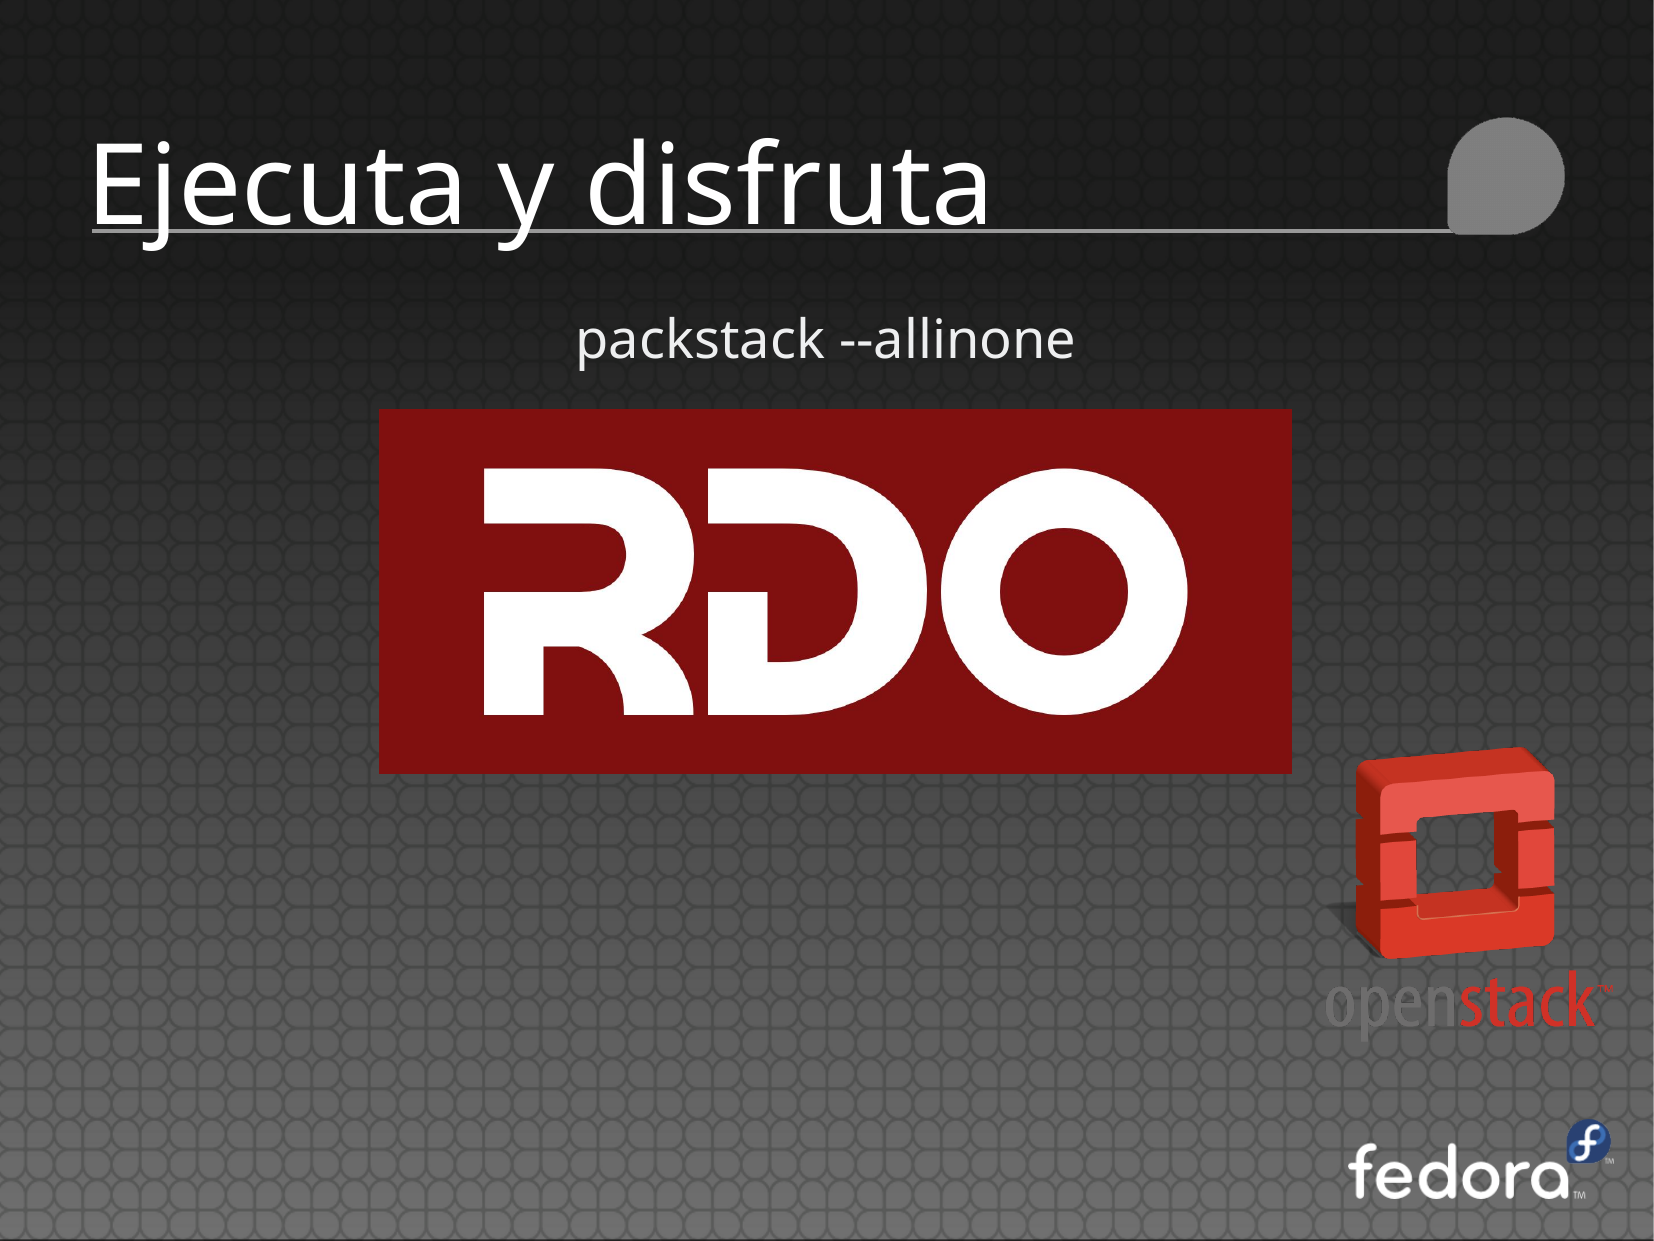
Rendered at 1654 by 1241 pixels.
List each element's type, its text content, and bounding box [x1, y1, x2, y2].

picture [0, 0, 1654, 1241]
list packstack --allinone [46, 300, 1536, 1105]
title Ejecuta y disfruta [86, 112, 1576, 249]
